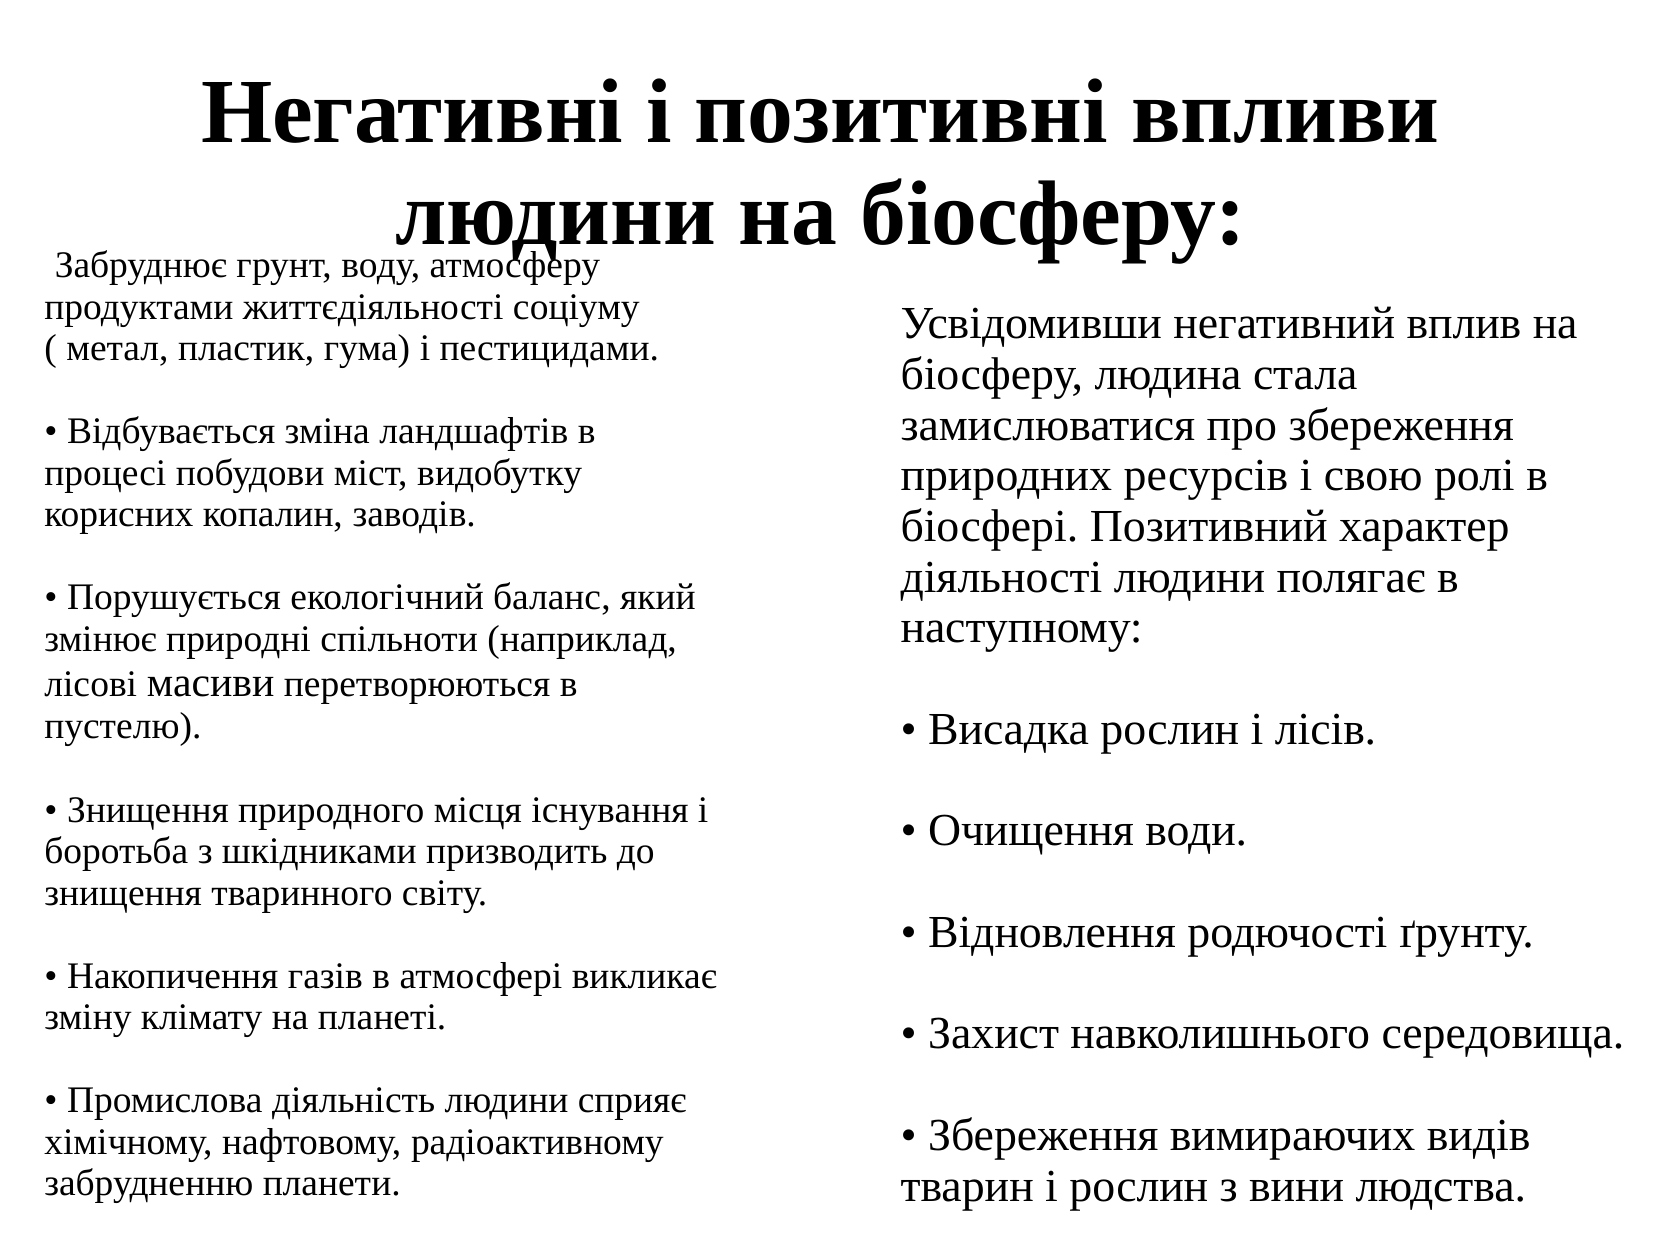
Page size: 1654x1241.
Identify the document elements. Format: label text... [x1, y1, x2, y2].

title Негативні і позитивні впливи людини на біосферу: [76, 59, 1565, 267]
text_box Усвідомивши негативний вплив на біосферу, людина стала замислюватися про збереження природних ресурсів і свою ролі в біосфері. Позитивний характер діяльності людини полягає в наступному: • Висадка рослин і лісів. • Очищення води. • Відновлення родючості ґрунту. • Захист навколишнього середовища. • Збереження вимираючих видів тварин і рослин з вини людства. [885, 290, 1652, 1241]
text_box Забруднює грунт, воду, атмосферу продуктами життєдіяльності соціуму ( метал, пластик, гума) і пестицидами. • Відбувається зміна ландшафтів в процесі побудови міст, видобутку корисних копалин, заводів. • Порушується екологічний баланс, який змінює природні спільноти (наприклад, лісові масиви перетворюються в пустелю). • Знищення природного місця існування і боротьба з шкідниками призводить до знищення тваринного світу. • Накопичення газів в атмосфері викликає зміну клімату на планеті. • Промислова діяльність людини сприяє хімічному, нафтовому, радіоактивному забрудненню планети. [29, 236, 739, 1241]
